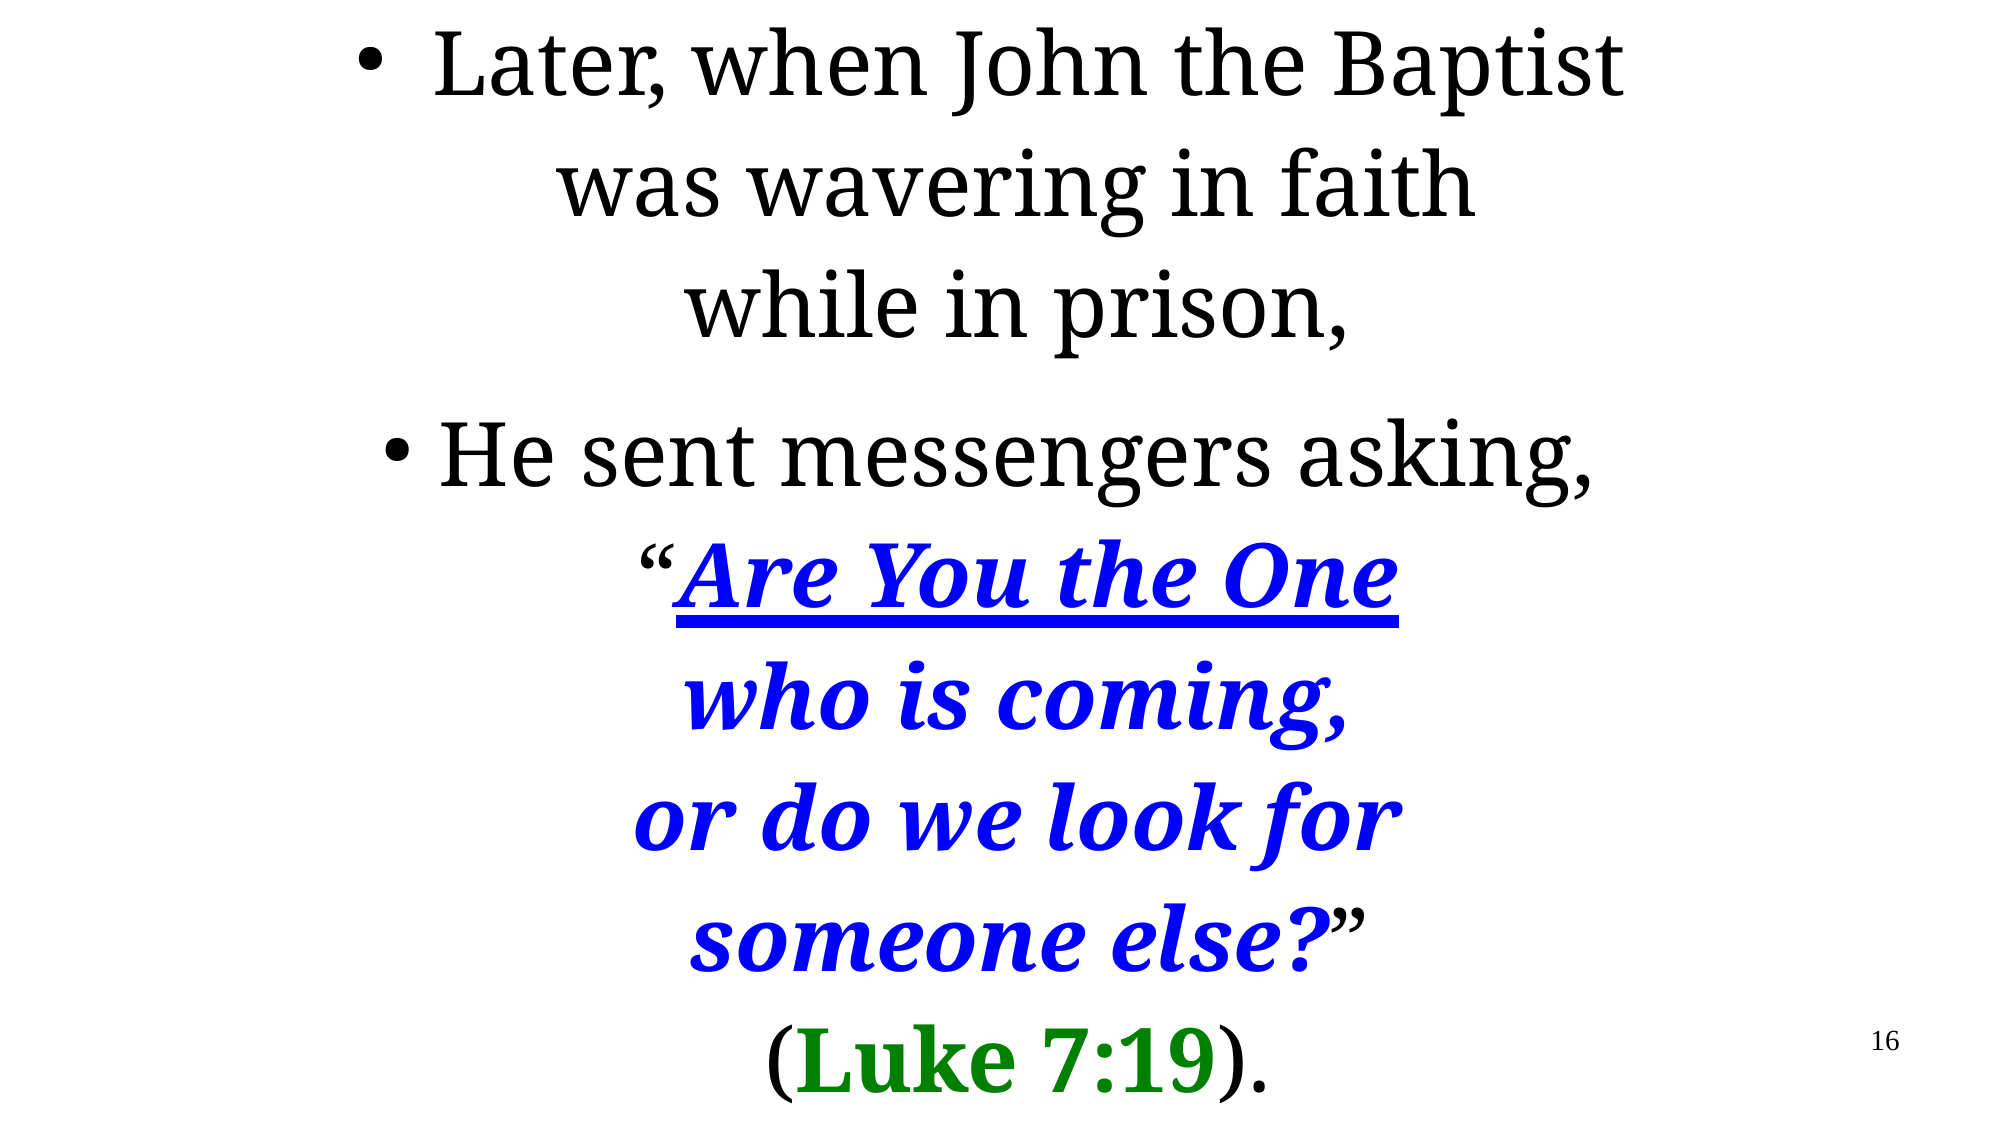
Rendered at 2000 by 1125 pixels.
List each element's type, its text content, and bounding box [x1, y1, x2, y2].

list Later, when John the Baptist was wavering in faith while in prison, He sent messengers asking, “Are You the One who is coming, or do we look for someone else?” (Luke 7:19). [0, 0, 1996, 1123]
